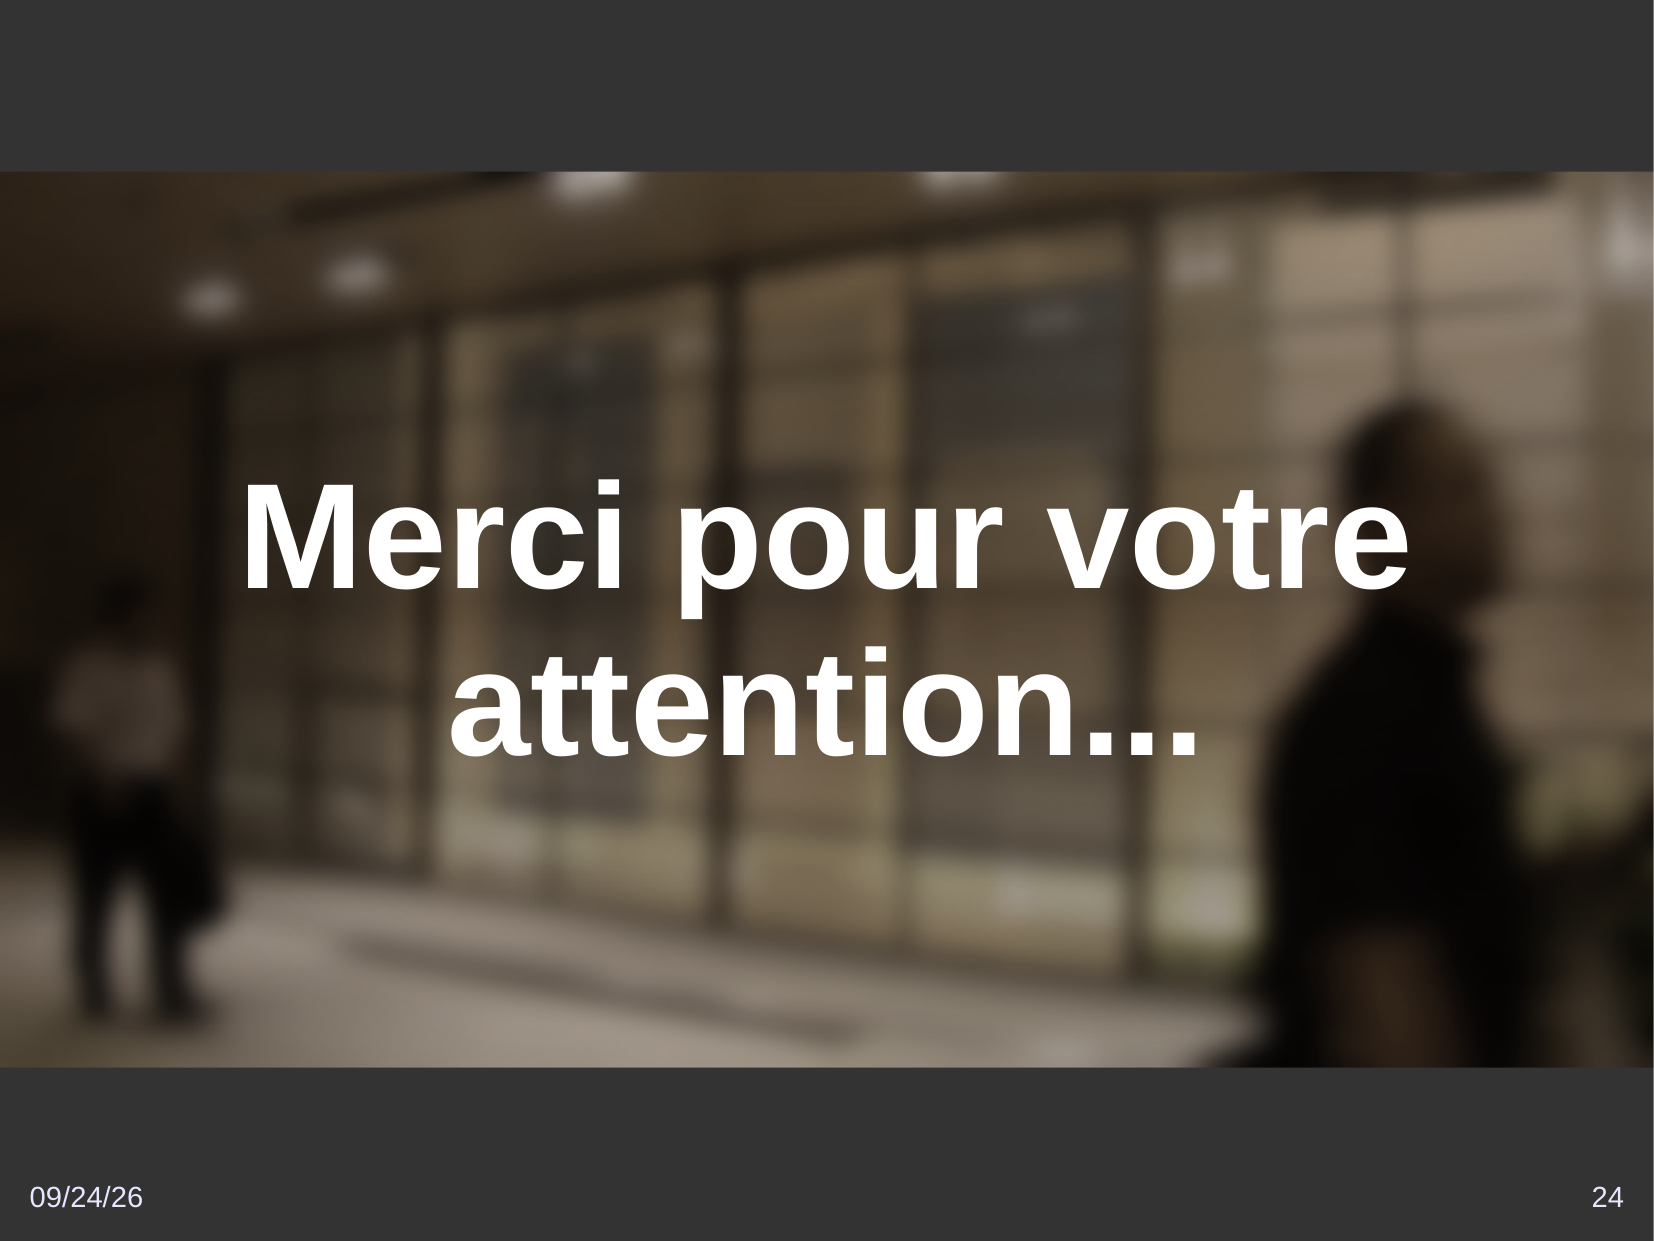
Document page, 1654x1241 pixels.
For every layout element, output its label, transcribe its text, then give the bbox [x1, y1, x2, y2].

picture [0, 0, 1654, 1241]
title Merci pour votre attention... [29, 214, 1625, 1027]
